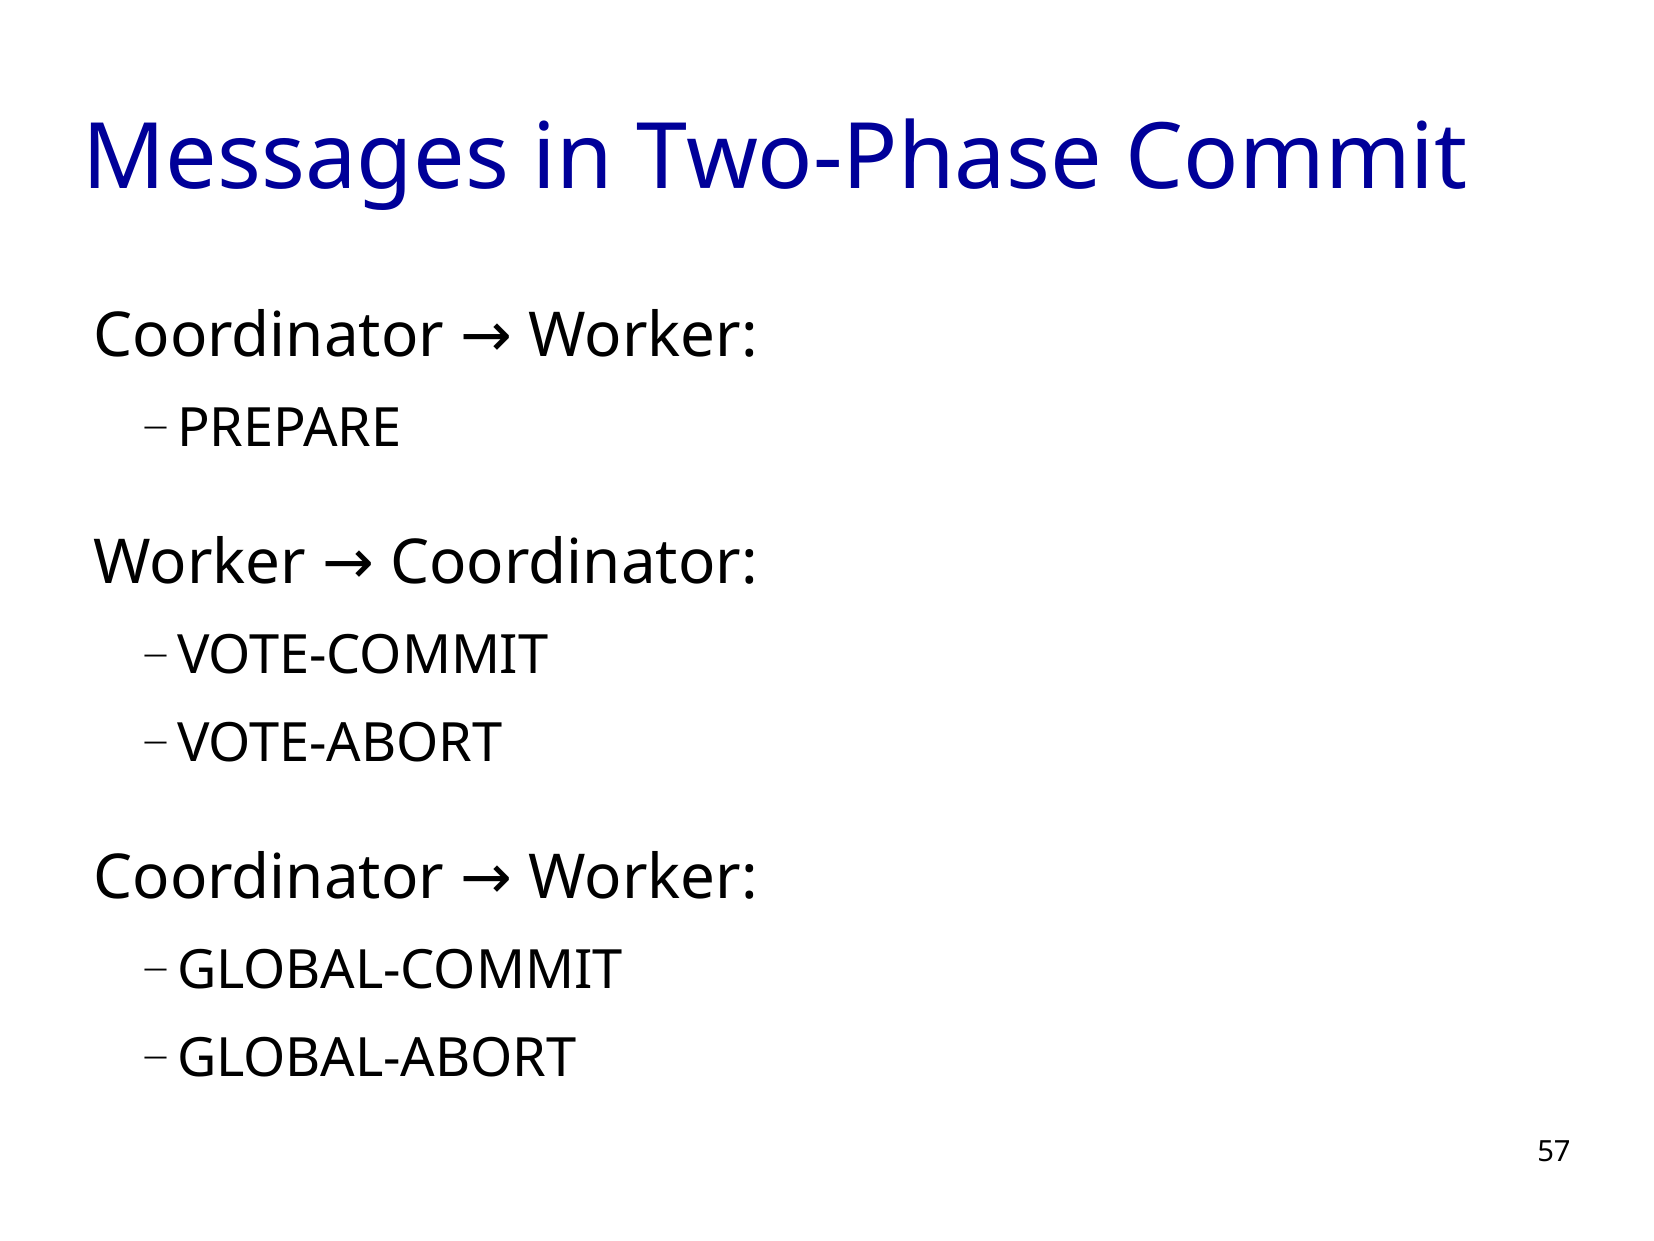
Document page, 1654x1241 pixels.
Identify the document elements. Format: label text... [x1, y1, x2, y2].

list Coordinator → Worker: PREPARE Worker → Coordinator: VOTE-COMMIT VOTE-ABORT Coordinator → Worker: GLOBAL-COMMIT GLOBAL-ABORT [60, 290, 1571, 1096]
title Messages in Two-Phase Commit [82, 49, 1571, 257]
